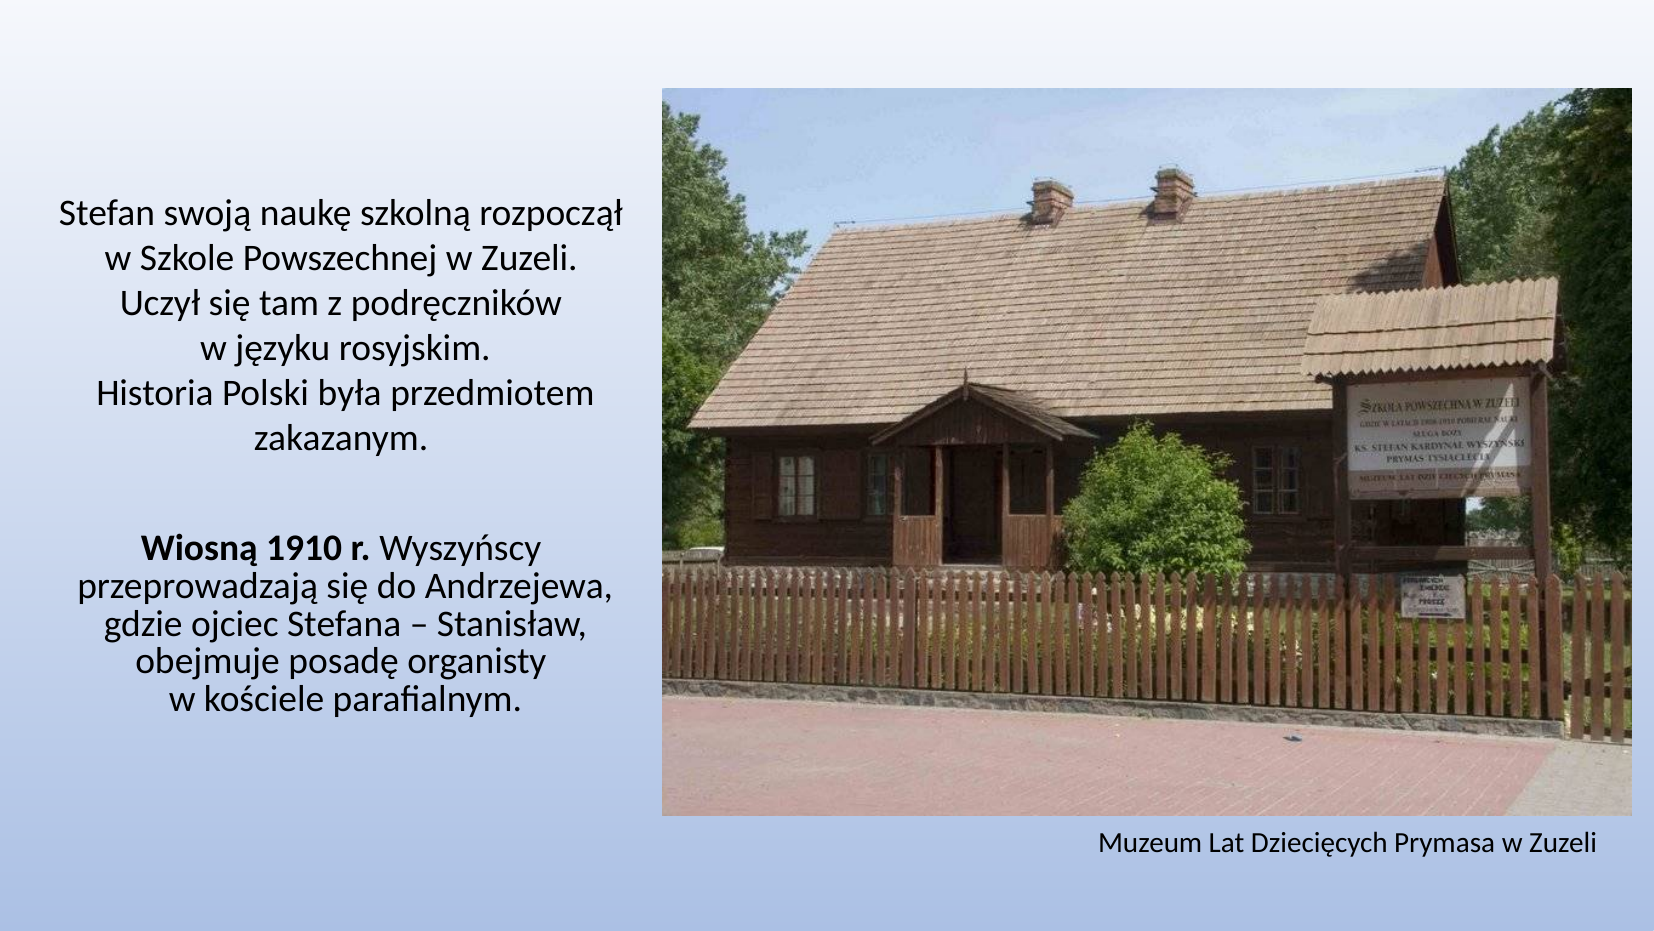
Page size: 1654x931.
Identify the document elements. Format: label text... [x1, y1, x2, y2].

text_box Stefan swoją naukę szkolną rozpoczął w Szkole Powszechnej w Zuzeli. Uczył się tam z podręczników w języku rosyjskim. Historia Polski była przedmiotem zakazanym. [11, 180, 680, 469]
text_box Wiosną 1910 r. Wyszyńscy przeprowadzają się do Andrzejewa, gdzie ojciec Stefana – Stanisław, obejmuje posadę organisty w kościele parafialnym. [30, 524, 661, 760]
text_box Muzeum Lat Dziecięcych Prymasa w Zuzeli [1083, 816, 1632, 867]
picture [662, 88, 1632, 817]
